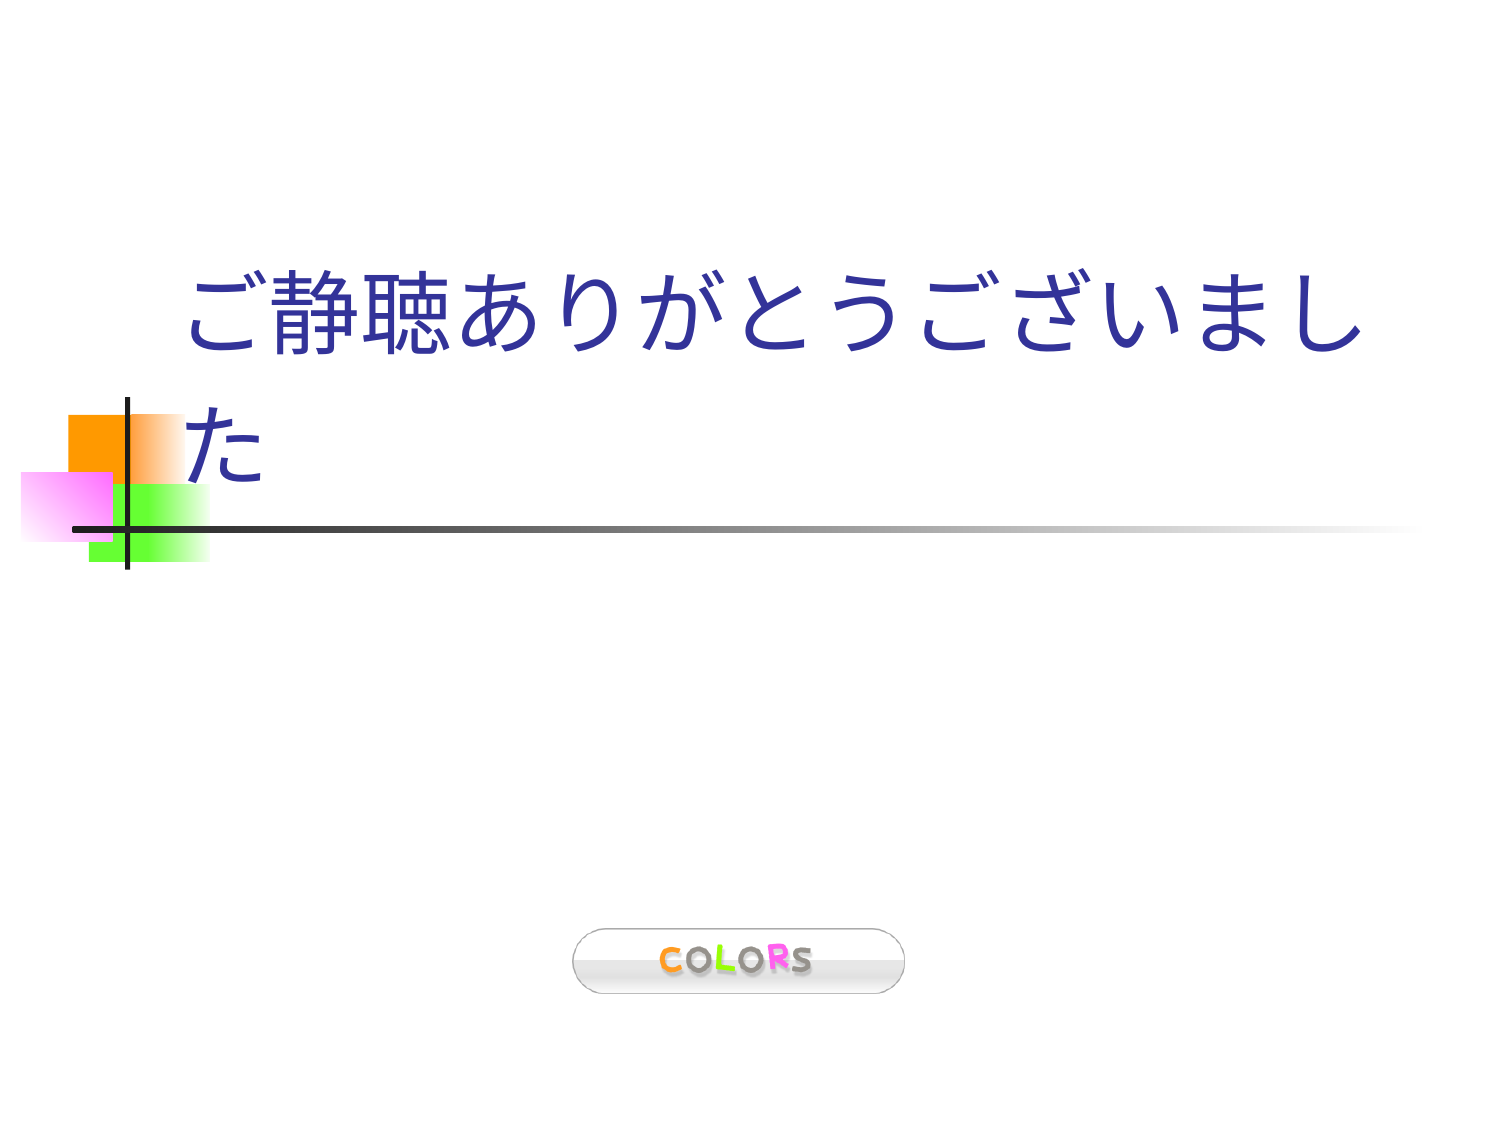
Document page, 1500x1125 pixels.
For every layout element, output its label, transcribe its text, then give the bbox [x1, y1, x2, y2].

title ご静聴ありがとうございました [162, 274, 1438, 515]
picture [572, 928, 905, 994]
